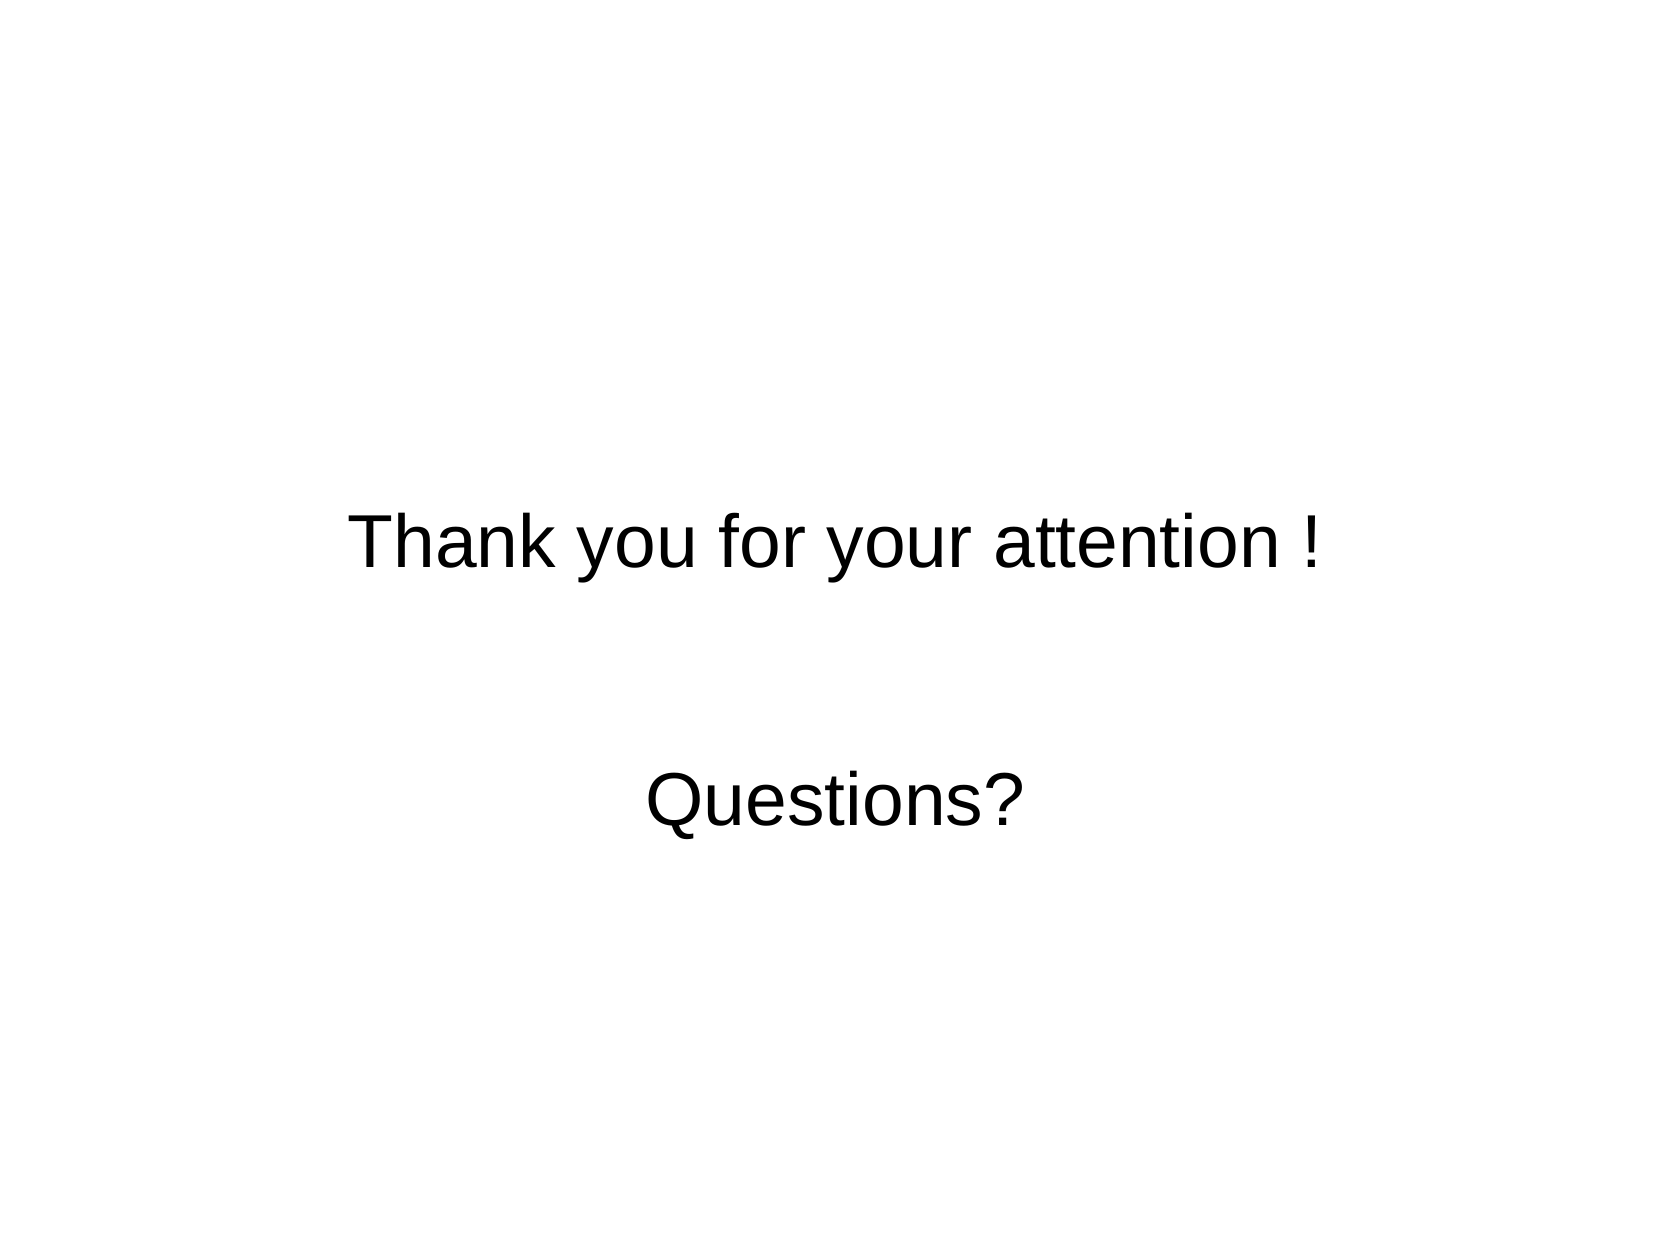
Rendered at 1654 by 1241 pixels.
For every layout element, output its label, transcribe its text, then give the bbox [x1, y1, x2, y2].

list Thank you for your attention ! Questions? [82, 260, 1571, 1080]
